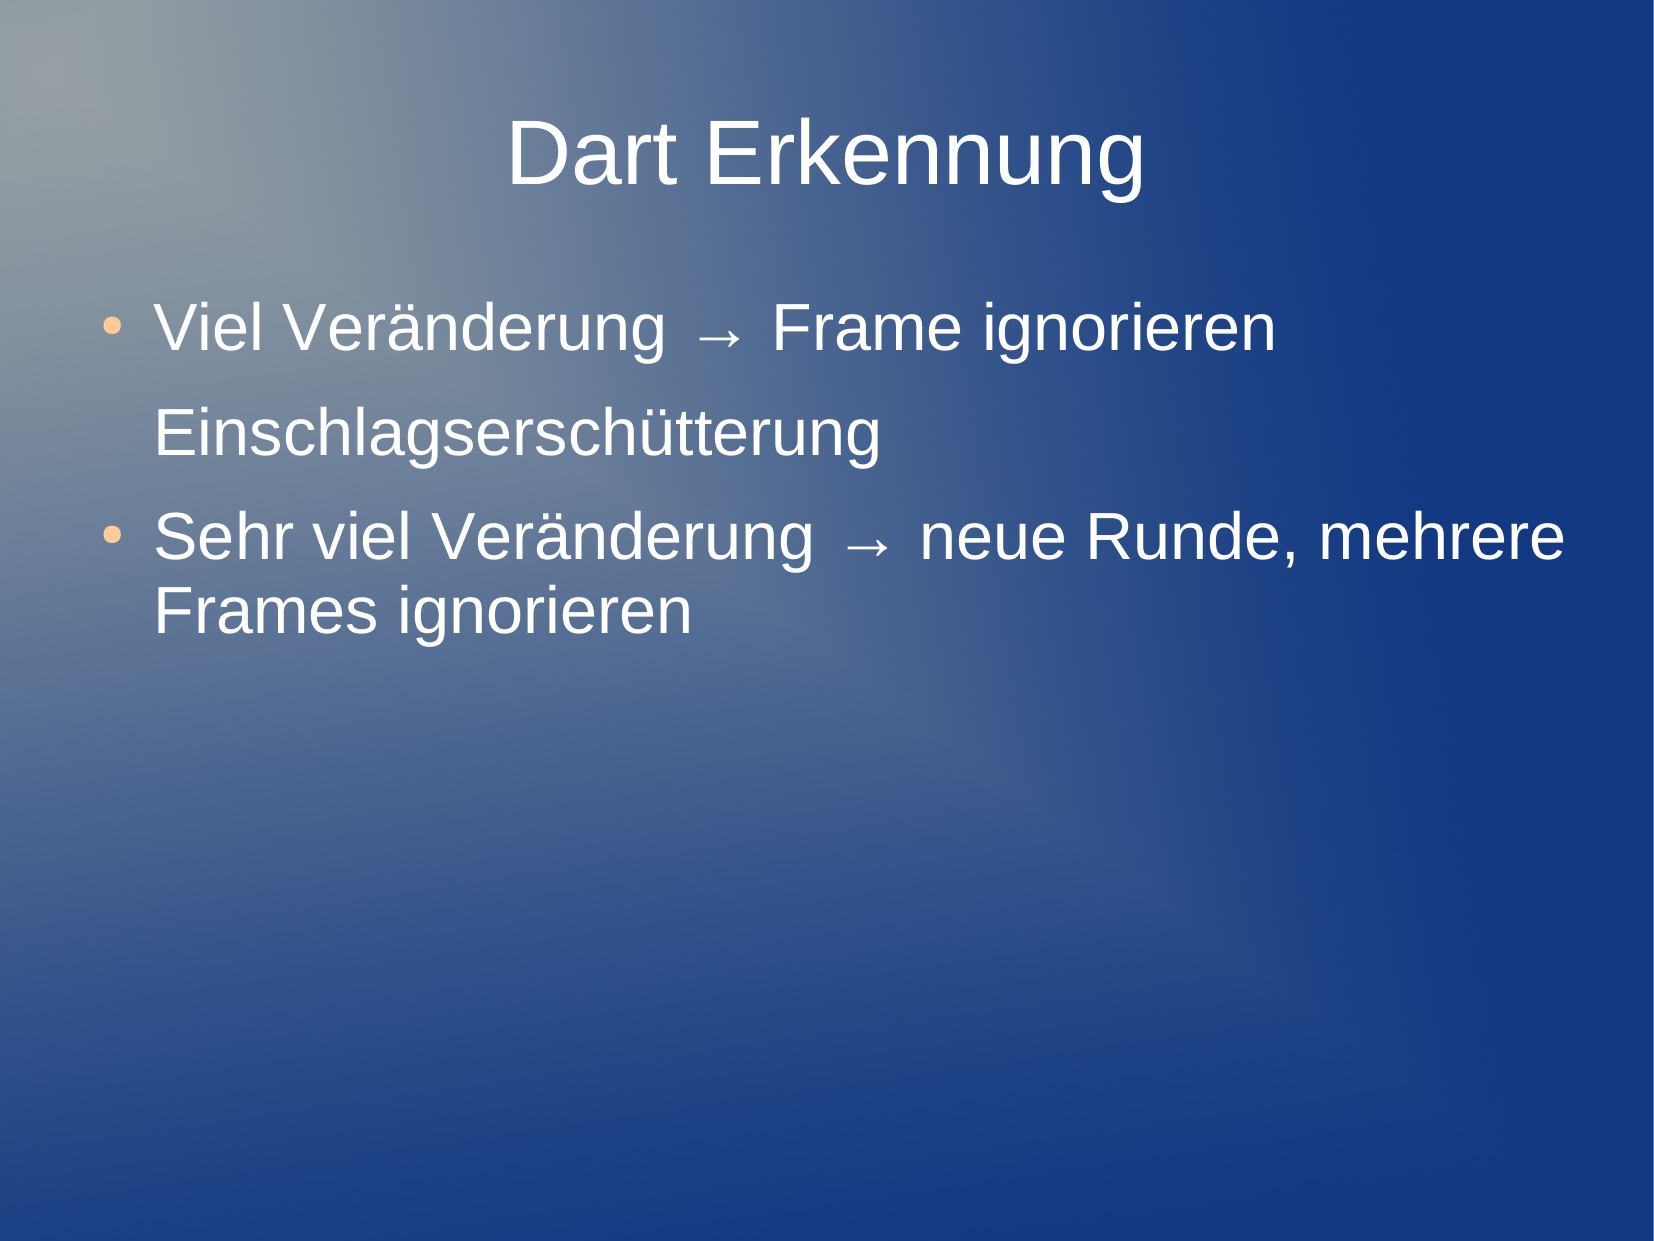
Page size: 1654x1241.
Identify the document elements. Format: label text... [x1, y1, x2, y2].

title Dart Erkennung [82, 56, 1571, 250]
picture [0, 0, 1654, 1241]
list Viel Veränderung → Frame ignorieren Einschlagserschütterung Sehr viel Veränderung → neue Runde, mehrere Frames ignorieren [82, 290, 1571, 1094]
